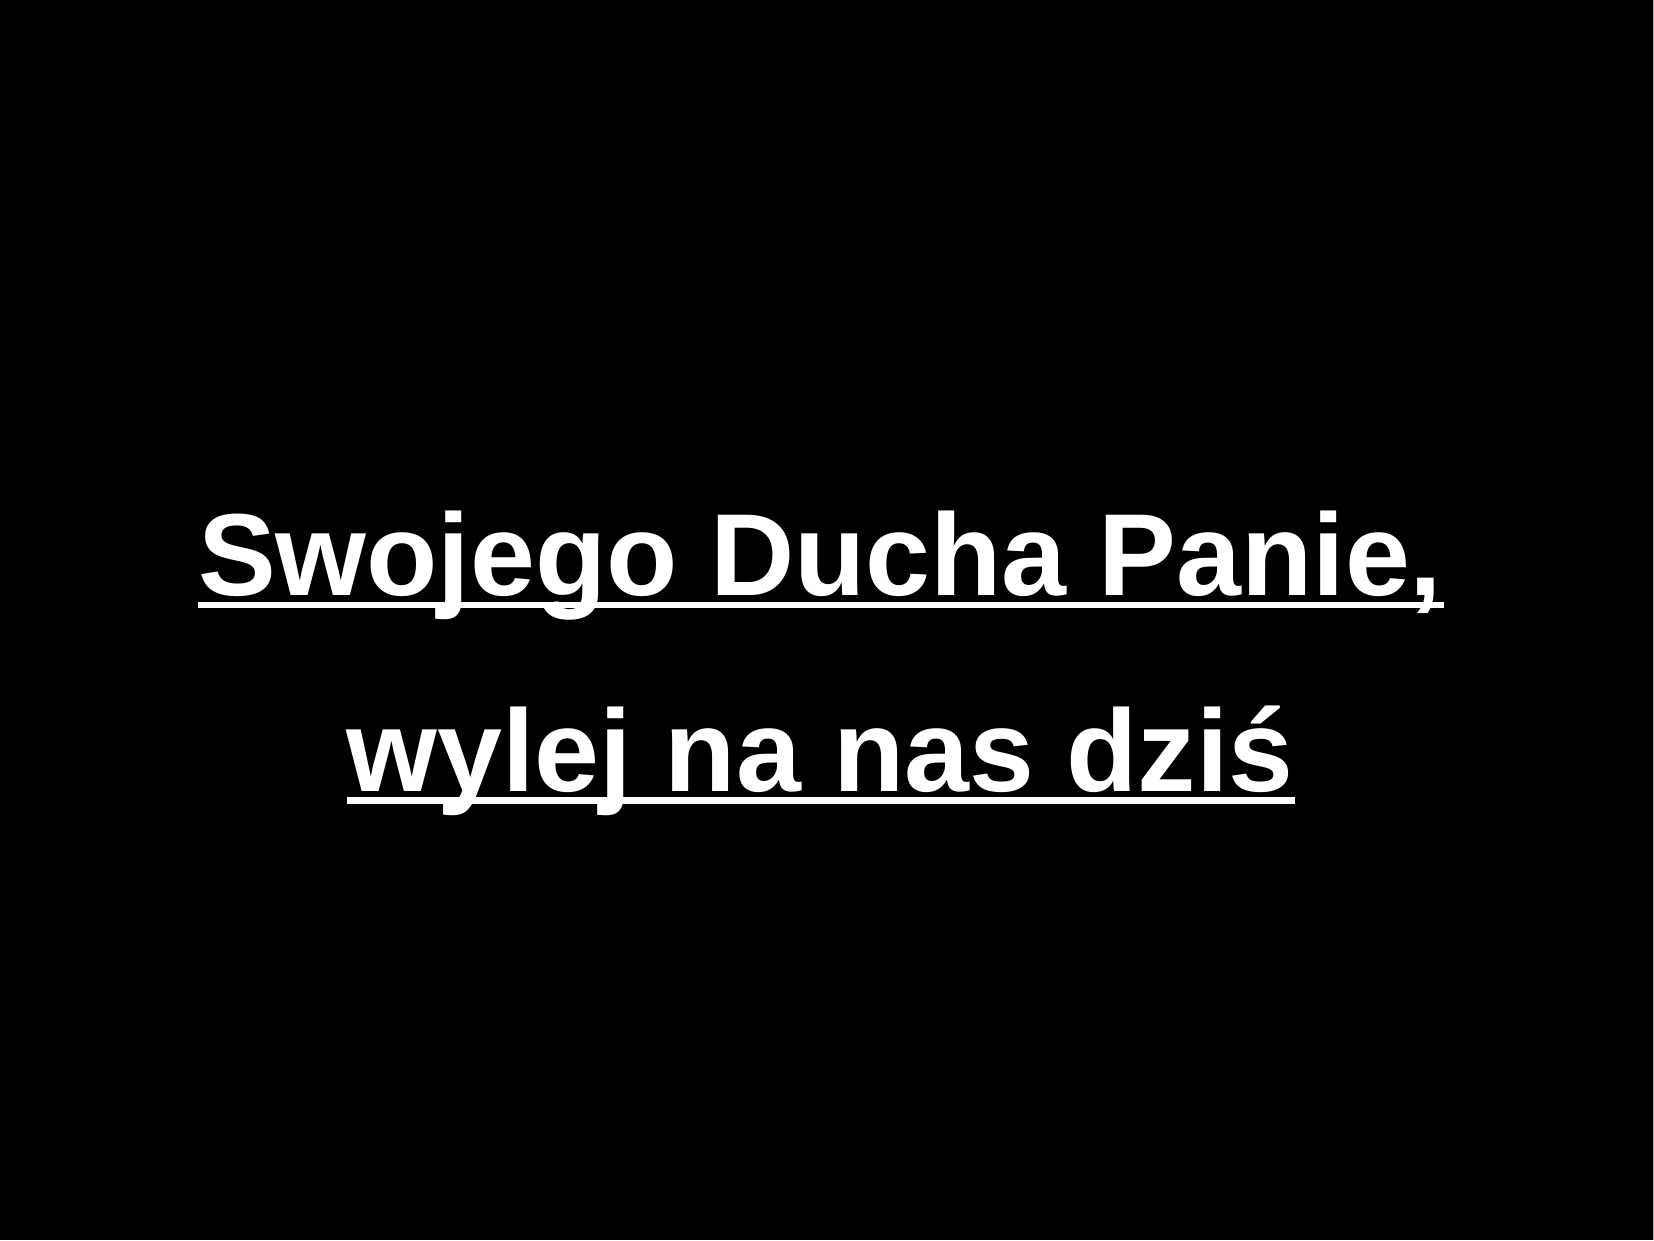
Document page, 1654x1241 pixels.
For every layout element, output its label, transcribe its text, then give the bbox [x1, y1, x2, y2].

subtitle Swojego Ducha Panie, wylej na nas dziś [0, 0, 1642, 1241]
